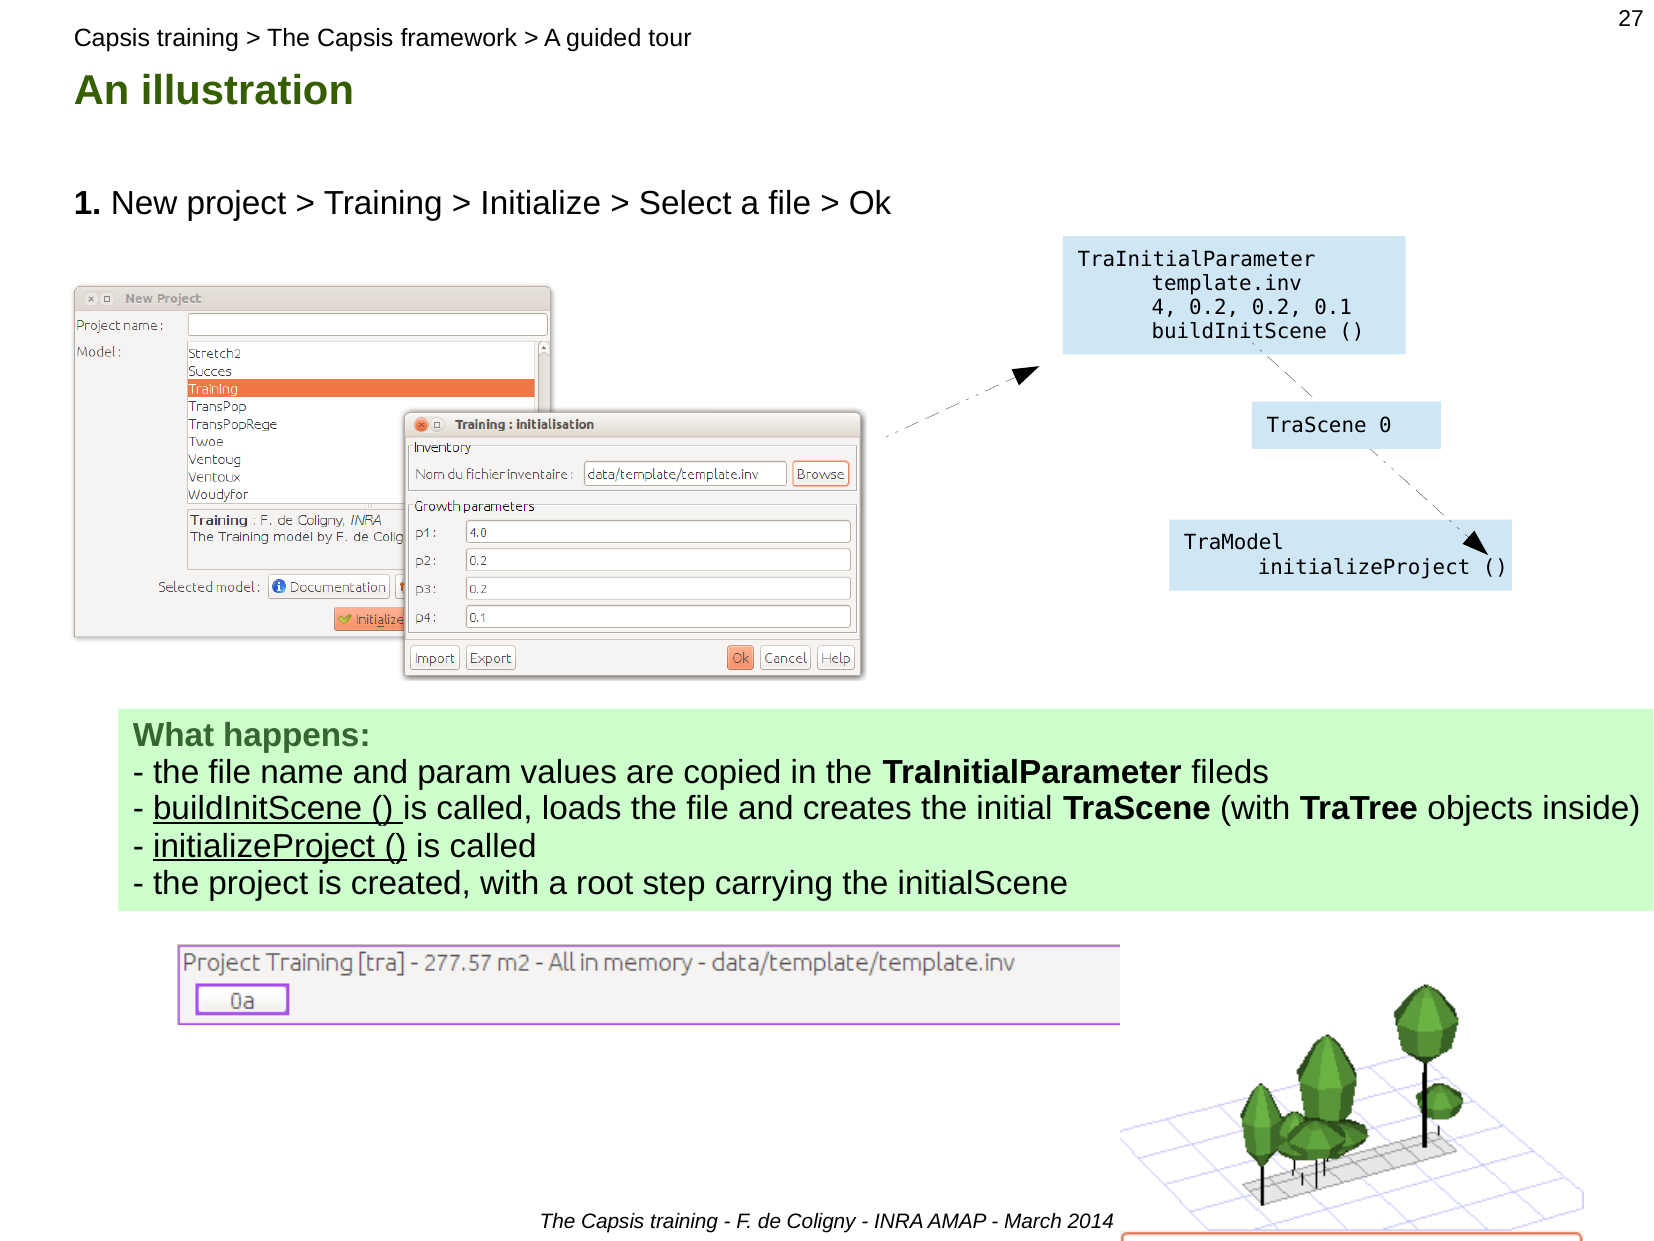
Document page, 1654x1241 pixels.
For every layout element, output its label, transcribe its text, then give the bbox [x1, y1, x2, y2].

text_box TraScene 0 [1251, 401, 1441, 449]
text_box An illustration [59, 59, 1016, 121]
text_box The Capsis training - F. de Coligny - INRA AMAP - March 2014 [0, 1201, 1654, 1241]
text_box What happens: - the file name and param values are copied in the TraInitialParameter fileds - buildInitScene () is called, loads the file and creates the initial TraScene (with TraTree objects inside) - initializeProject () is called - the project is created, with a root step carrying the initialScene [118, 708, 1654, 911]
text_box Capsis training > The Capsis framework > A guided tour [59, 16, 1004, 59]
text_box TraInitialParameter template.inv 4, 0.2, 0.2, 0.1 buildInitScene () [1062, 236, 1406, 355]
text_box 1. New project > Training > Initialize > Select a file > Ok [59, 177, 1099, 230]
text_box TraModel initializeProject () [1169, 519, 1512, 591]
picture [177, 941, 1584, 1201]
picture [70, 283, 867, 681]
